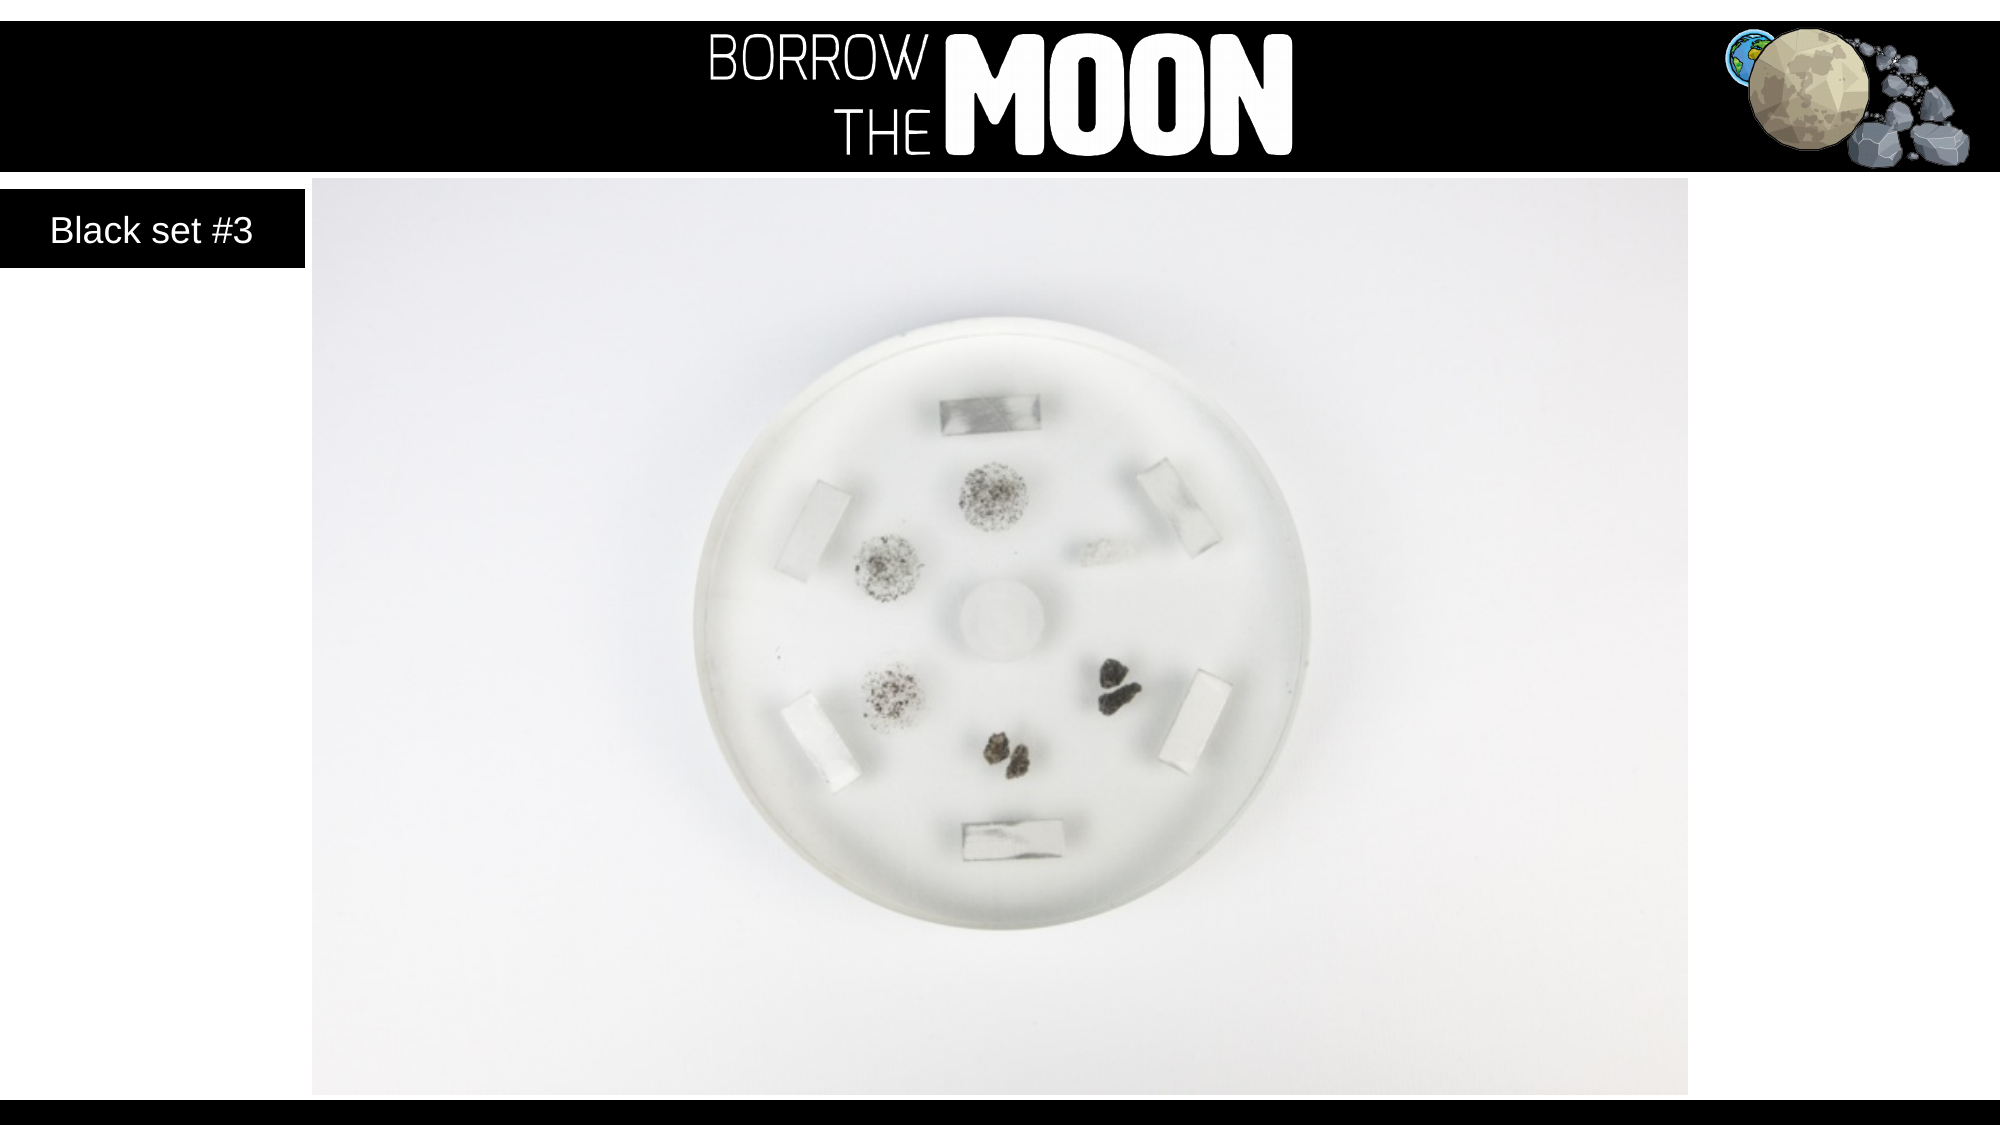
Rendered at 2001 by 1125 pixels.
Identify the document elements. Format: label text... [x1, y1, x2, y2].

text_box Black set #3 [0, 189, 305, 268]
picture [312, 178, 1688, 1095]
